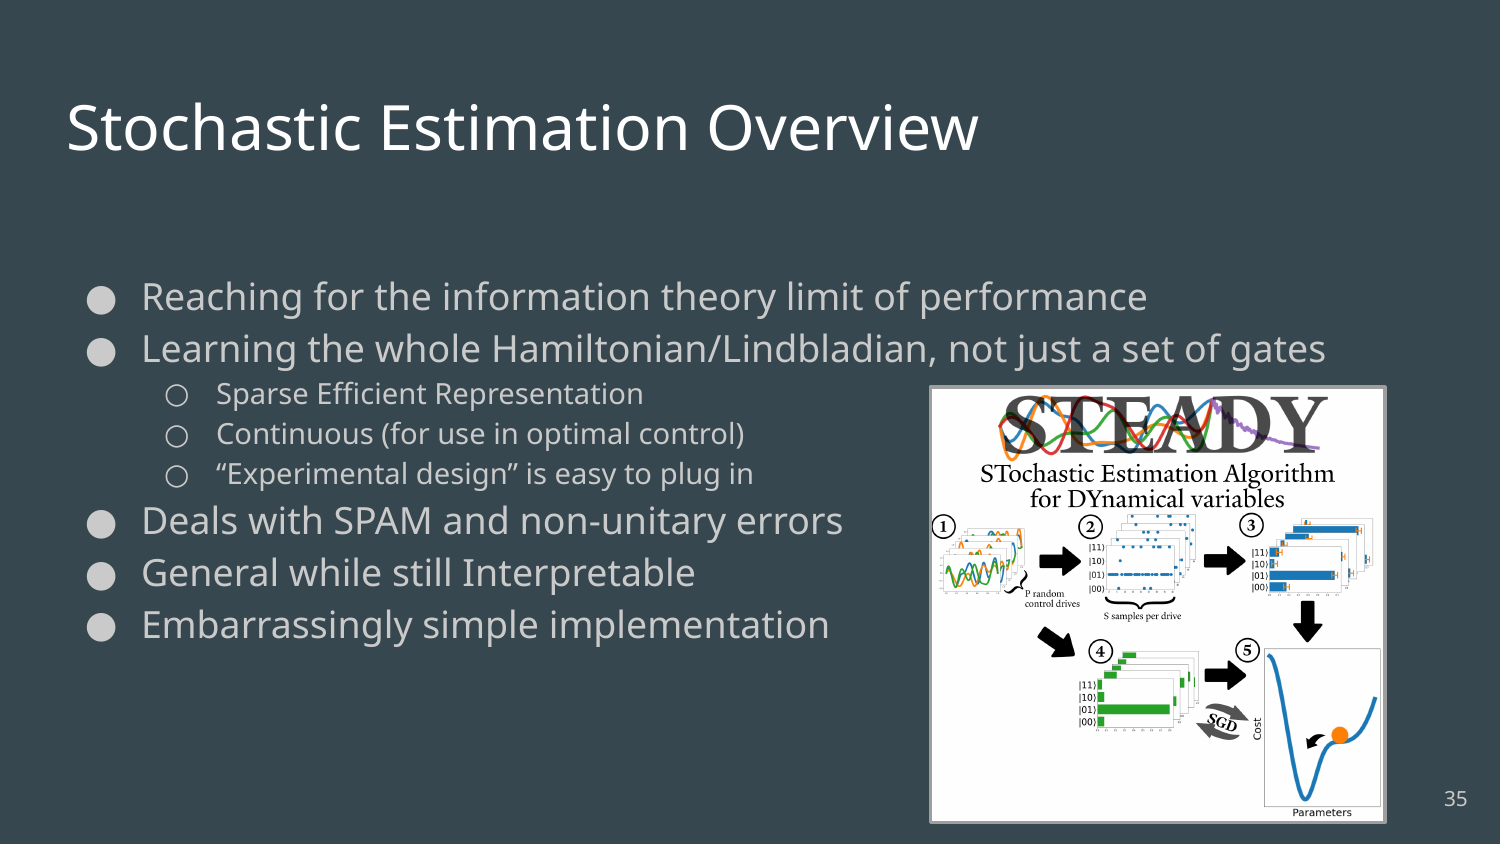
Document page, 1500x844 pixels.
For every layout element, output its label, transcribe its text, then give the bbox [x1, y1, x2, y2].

list Reaching for the information theory limit of performance Learning the whole Hamiltonian/Lindbladian, not just a set of gates Sparse Efficient Representation Continuous (for use in optimal control) “Experimental design” is easy to plug in Deals with SPAM and non-unitary errors General while still Interpretable Embarrassingly simple implementation [51, 251, 1449, 615]
picture [931, 388, 1384, 821]
slide_number <number> [1392, 767, 1483, 833]
title Stochastic Estimation Overview [51, 72, 1449, 167]
